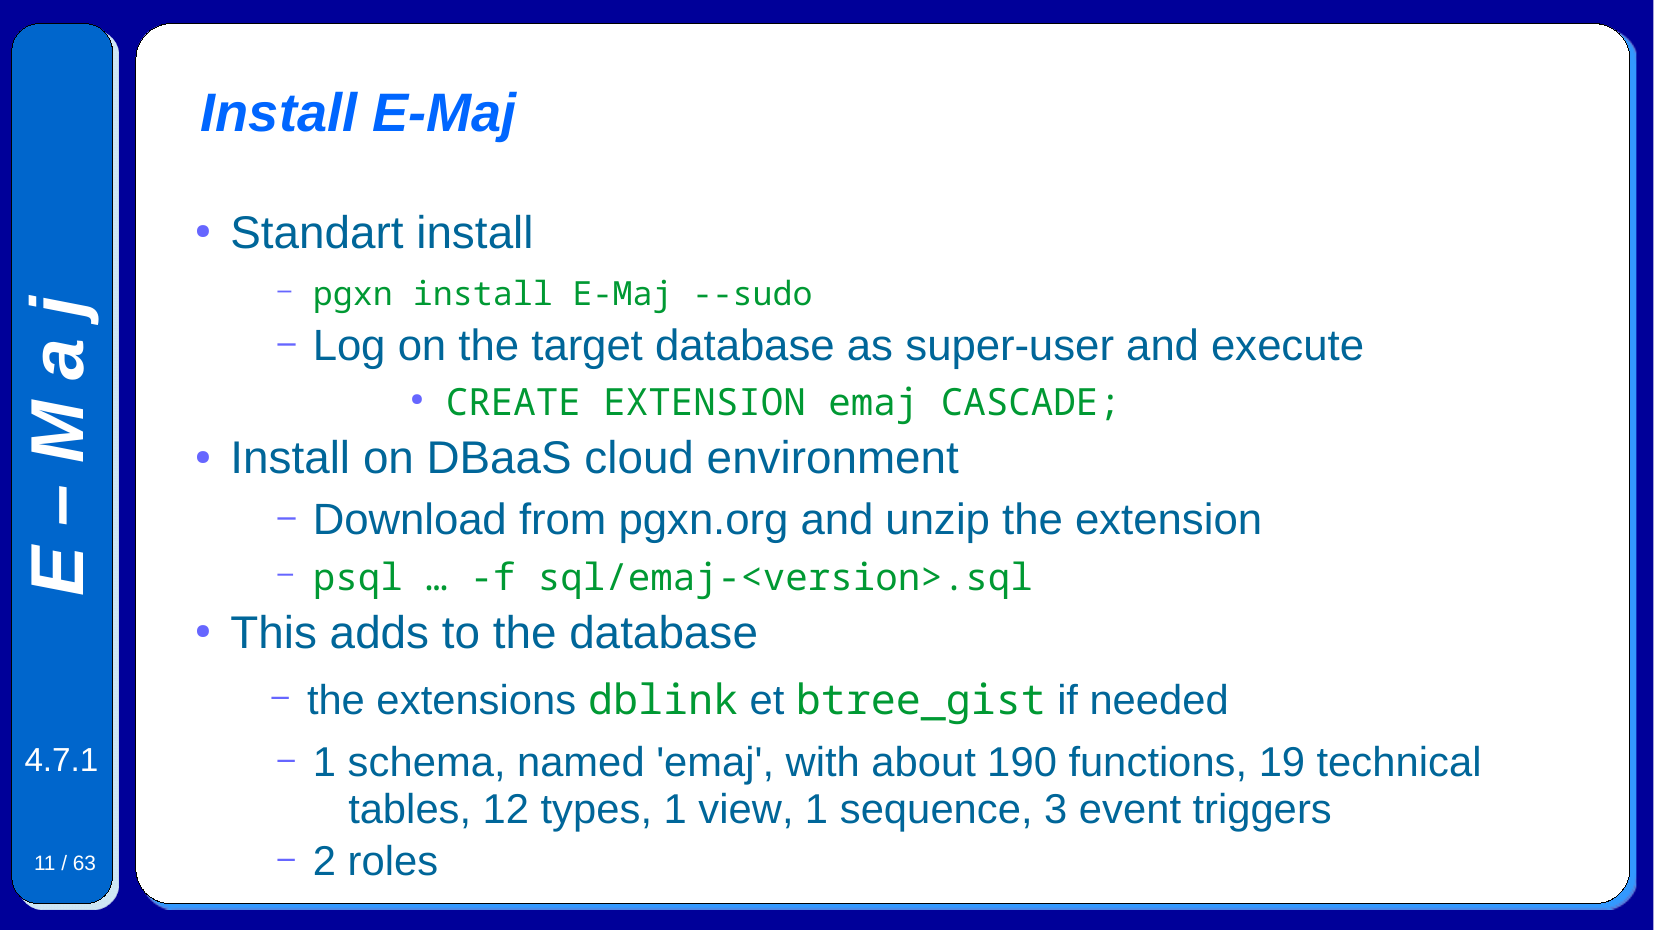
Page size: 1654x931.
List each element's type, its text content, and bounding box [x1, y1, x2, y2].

title Install E-Maj [200, 34, 1575, 191]
list Standart install pgxn install E-Maj --sudo Log on the target database as super-user and execute CREATE EXTENSION emaj CASCADE; Install on DBaaS cloud environment Download from pgxn.org and unzip the extension psql … -f sql/emaj-<version>.sql This adds to the database the extensions dblink et btree_gist if needed 1 schema, named 'emaj', with about 190 functions, 19 technical tables, 12 types, 1 view, 1 sequence, 3 event triggers 2 roles [177, 206, 1587, 873]
